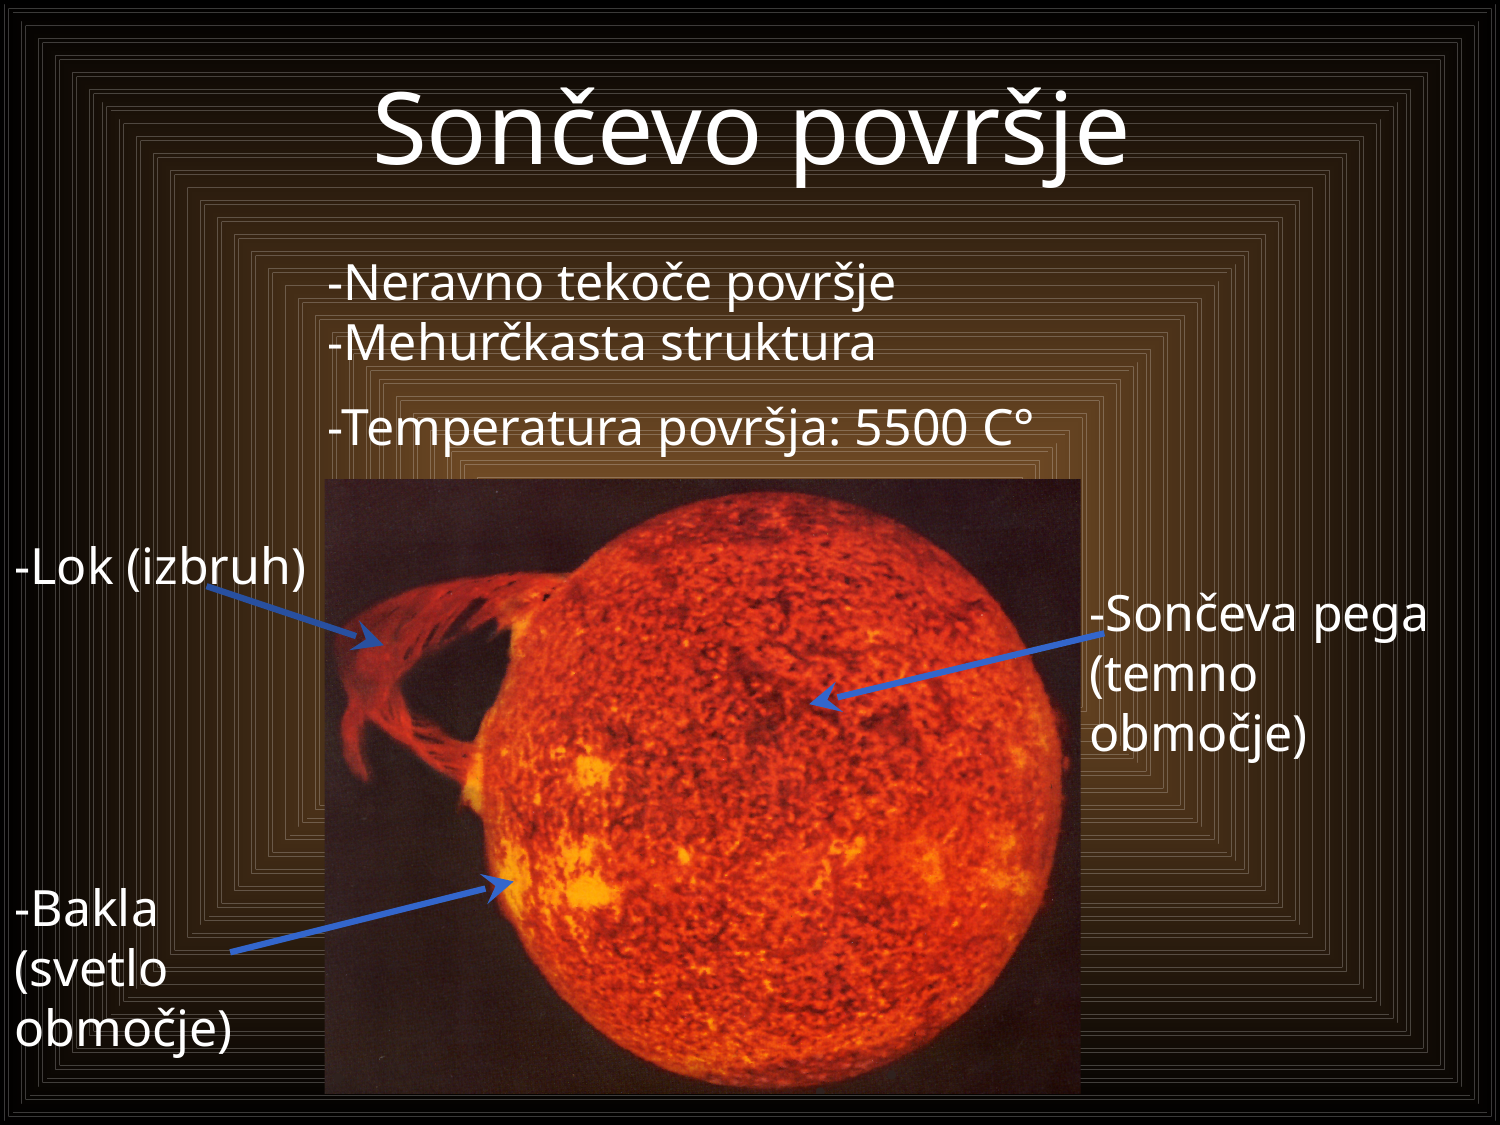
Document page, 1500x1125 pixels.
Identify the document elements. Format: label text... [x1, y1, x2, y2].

text_box -Sončeva pega (temno območje) [1074, 574, 1500, 769]
picture [324, 479, 1081, 1094]
text_box -Bakla (svetlo območje) [0, 869, 337, 1065]
text_box -Neravno tekoče površje -Mehurčkasta struktura -Temperatura površja: 5500 C° [312, 243, 1093, 464]
title Sončevo površje [76, 31, 1427, 219]
text_box -Lok (izbruh) [0, 527, 343, 602]
